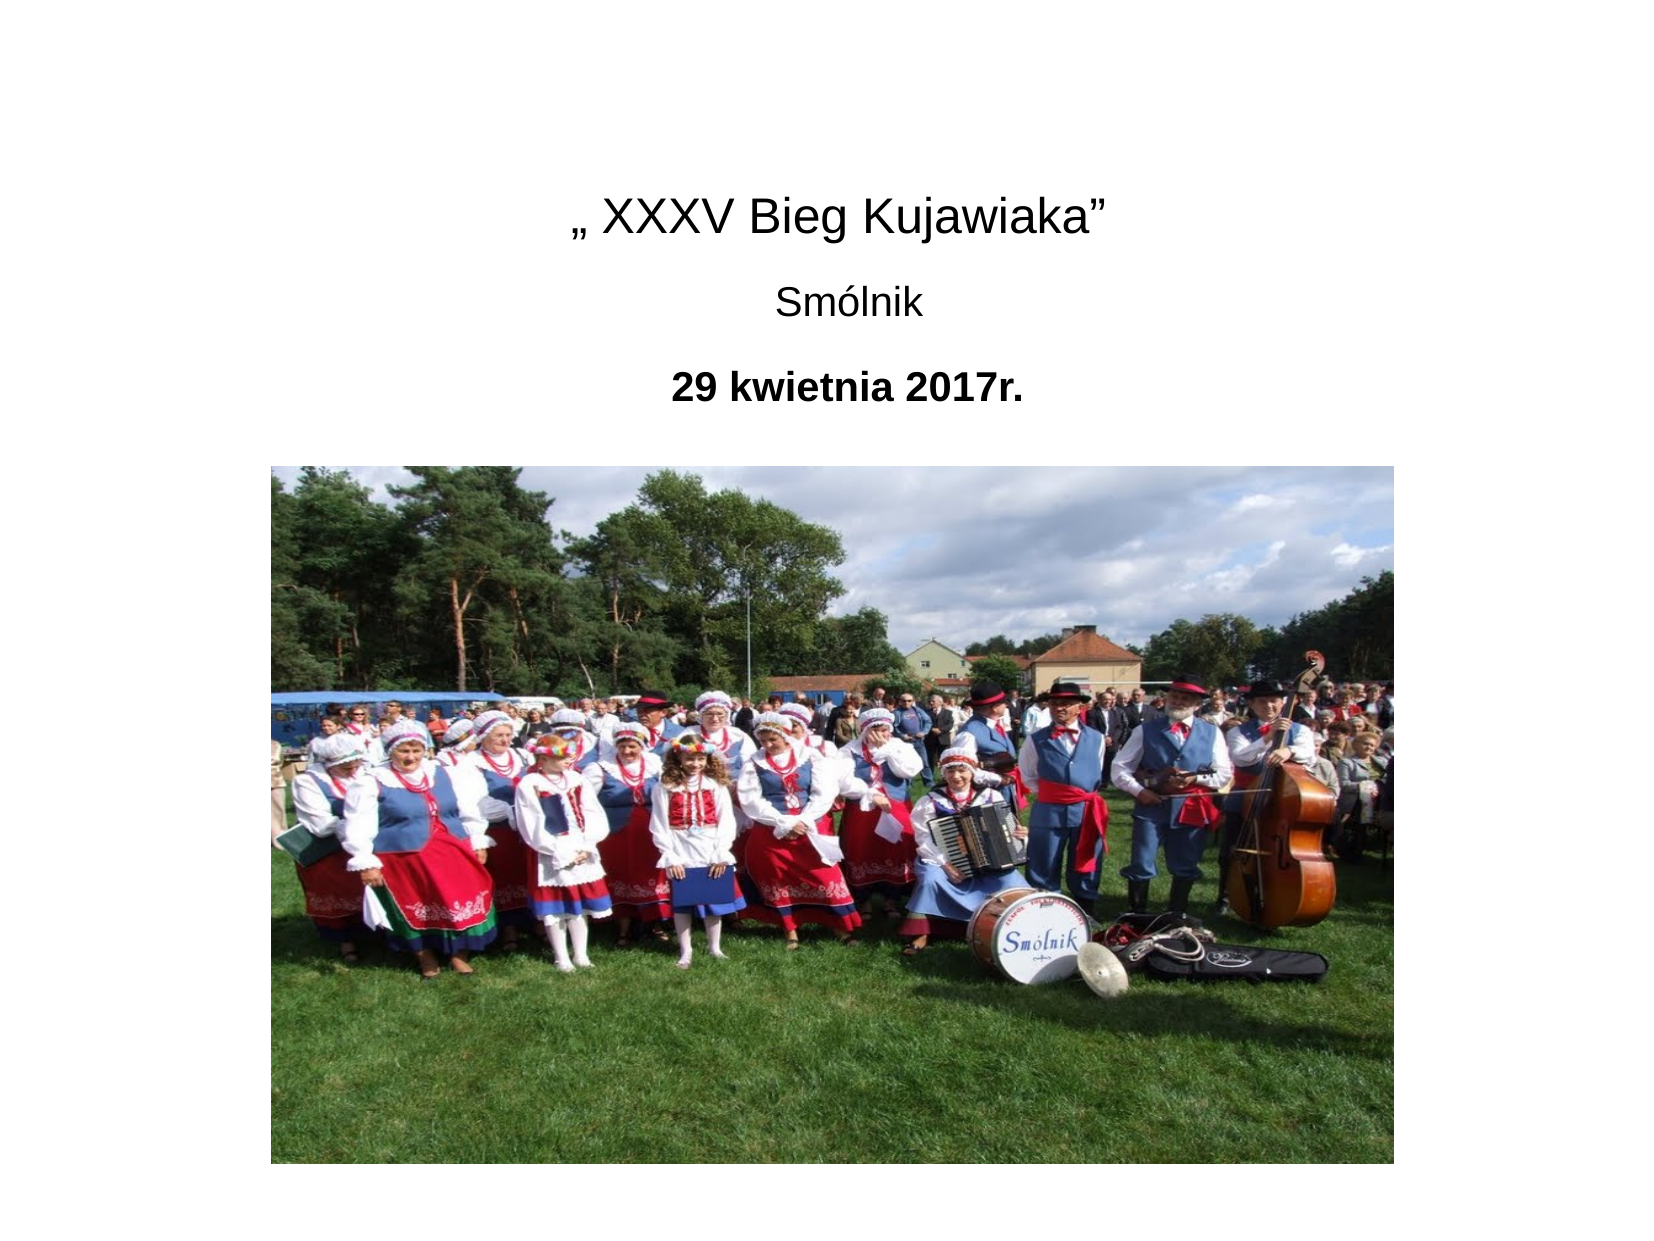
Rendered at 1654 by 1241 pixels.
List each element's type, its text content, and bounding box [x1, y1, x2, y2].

text_box Smólnik [283, 271, 1418, 371]
text_box 29 kwietnia 2017r. [472, 356, 1052, 466]
picture [271, 466, 1394, 1165]
title „ XXXV Bieg Kujawiaka” [94, 82, 1583, 349]
